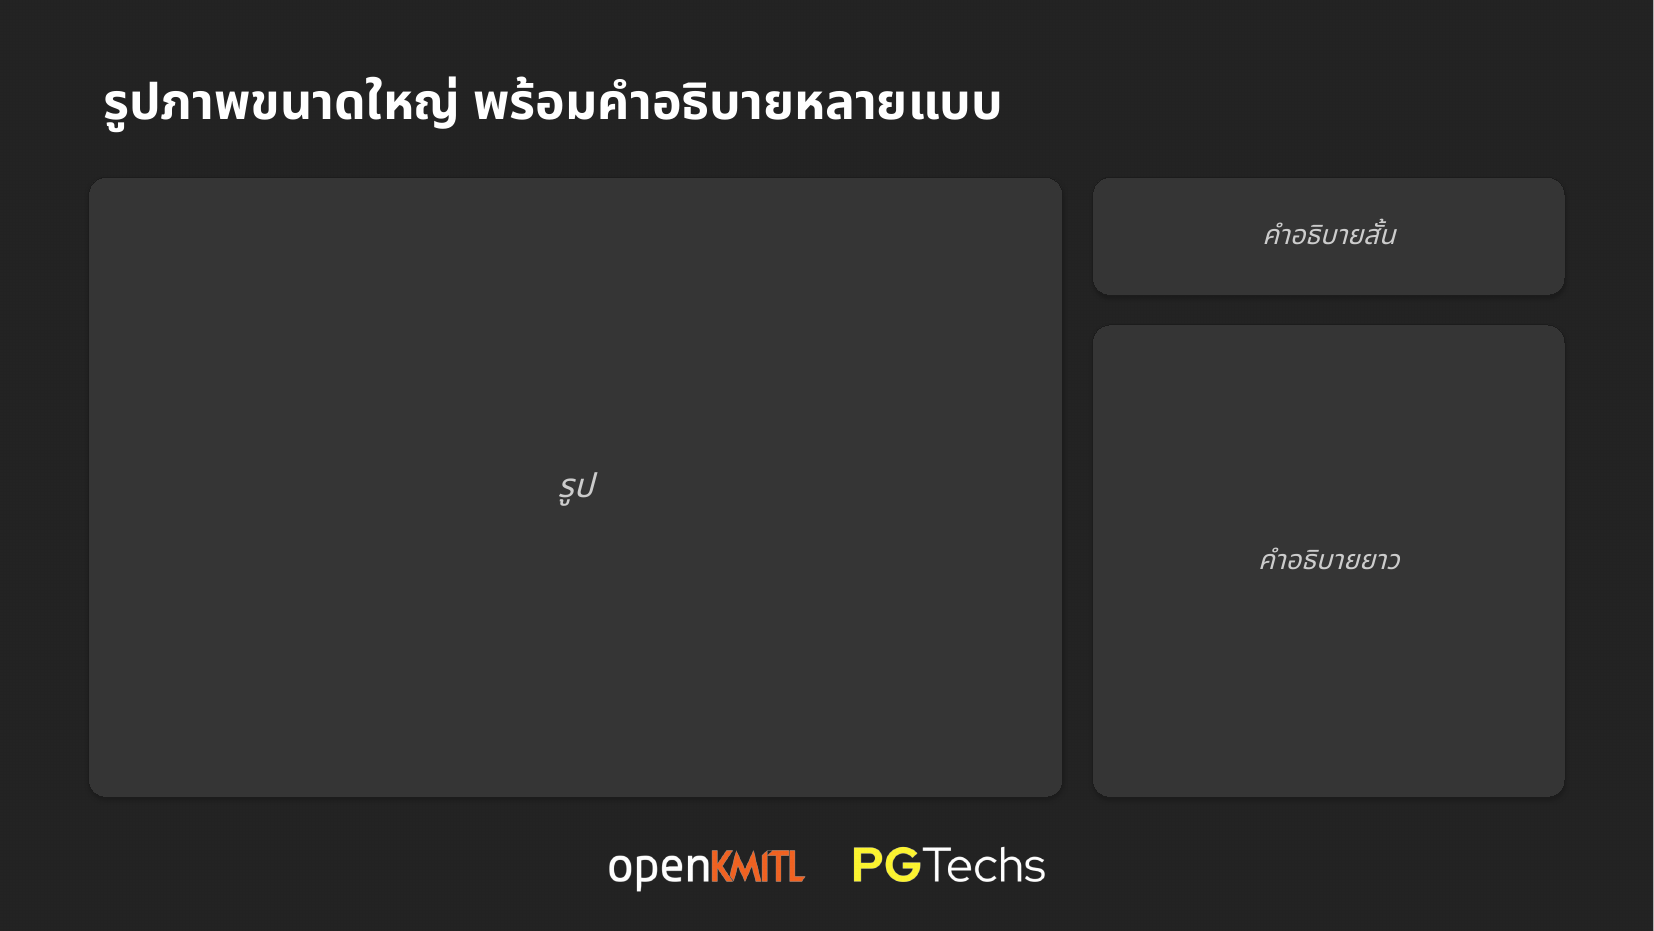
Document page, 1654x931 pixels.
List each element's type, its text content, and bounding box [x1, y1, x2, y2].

text_box รูป [88, 177, 1063, 797]
text_box รูปภาพขนาดใหญ่ พร้อมคำอธิบายหลายแบบ [88, 59, 1565, 178]
text_box คำอธิบายยาว [1092, 324, 1566, 797]
picture [0, 0, 1654, 931]
text_box คำอธิบายสั้น [1092, 177, 1566, 296]
